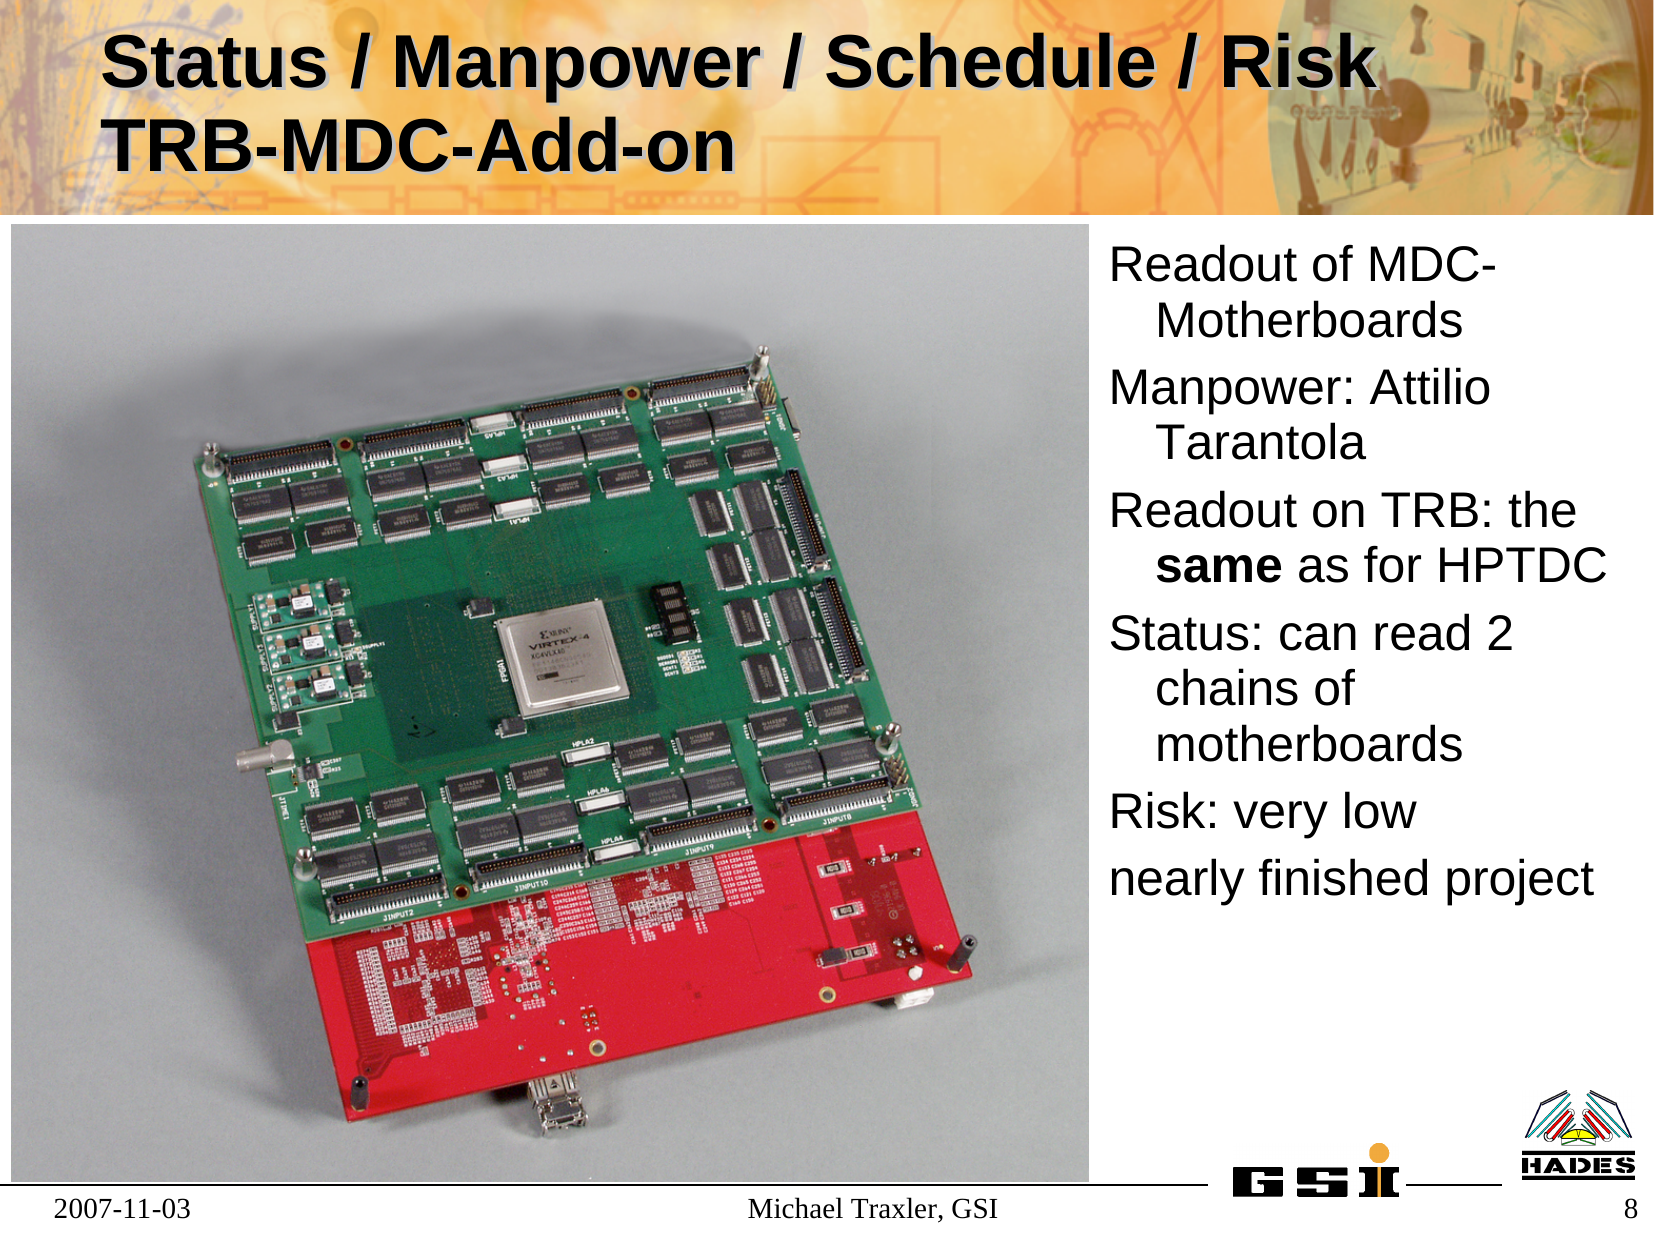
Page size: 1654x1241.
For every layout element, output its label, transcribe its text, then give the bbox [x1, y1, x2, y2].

title Status / Manpower / Schedule / Risk TRB-MDC-Add-on [100, 0, 1506, 208]
picture [1522, 1093, 1635, 1180]
picture [1233, 1143, 1399, 1197]
picture [11, 224, 1089, 1182]
list Readout of MDC-Motherboards Manpower: Attilio Tarantola Readout on TRB: the same as for HPTDC Status: can read 2 chains of motherboards Risk: very low nearly finished project [1089, 236, 1654, 1093]
picture [0, 0, 1654, 215]
